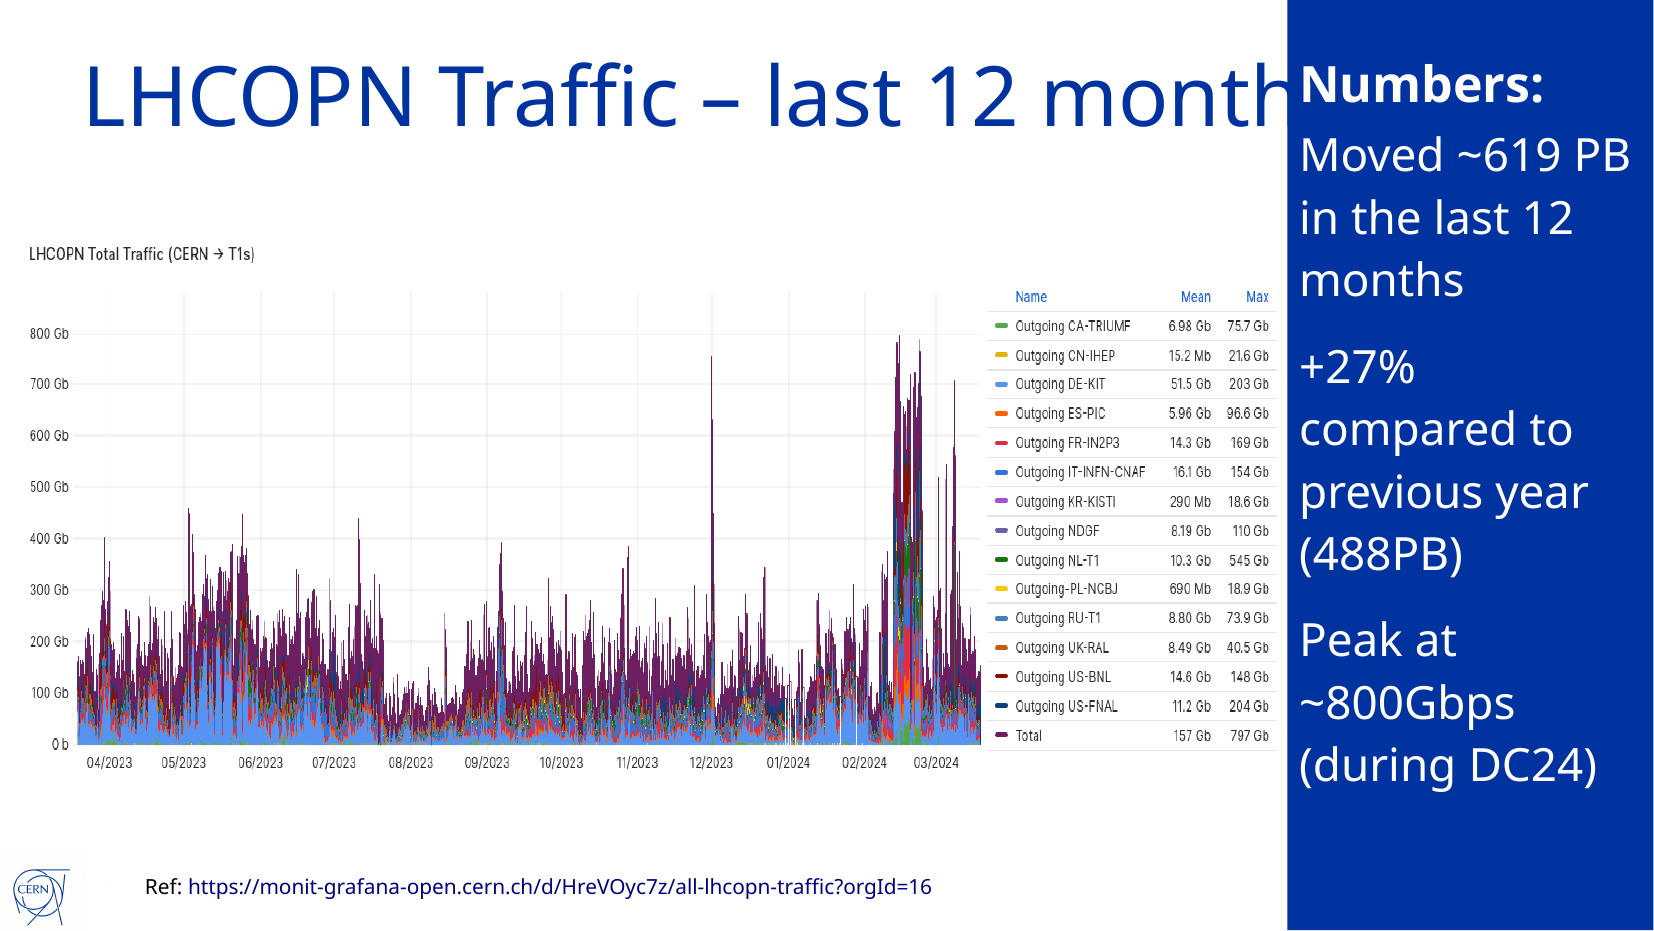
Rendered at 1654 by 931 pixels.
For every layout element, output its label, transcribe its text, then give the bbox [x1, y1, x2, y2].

text_box Ref: https://monit-grafana-open.cern.ch/d/HreVOyc7z/all-lhcopn-traffic?orgId=16 [130, 865, 1287, 931]
picture [0, 850, 127, 931]
picture [21, 240, 1279, 777]
list Numbers: Moved ~619 PB in the last 12 months +27% compared to previous year (488PB) Peak at ~800Gbps (during DC24) [1287, 0, 1654, 931]
title LHCOPN Traffic – last 12 months [82, 37, 1287, 193]
